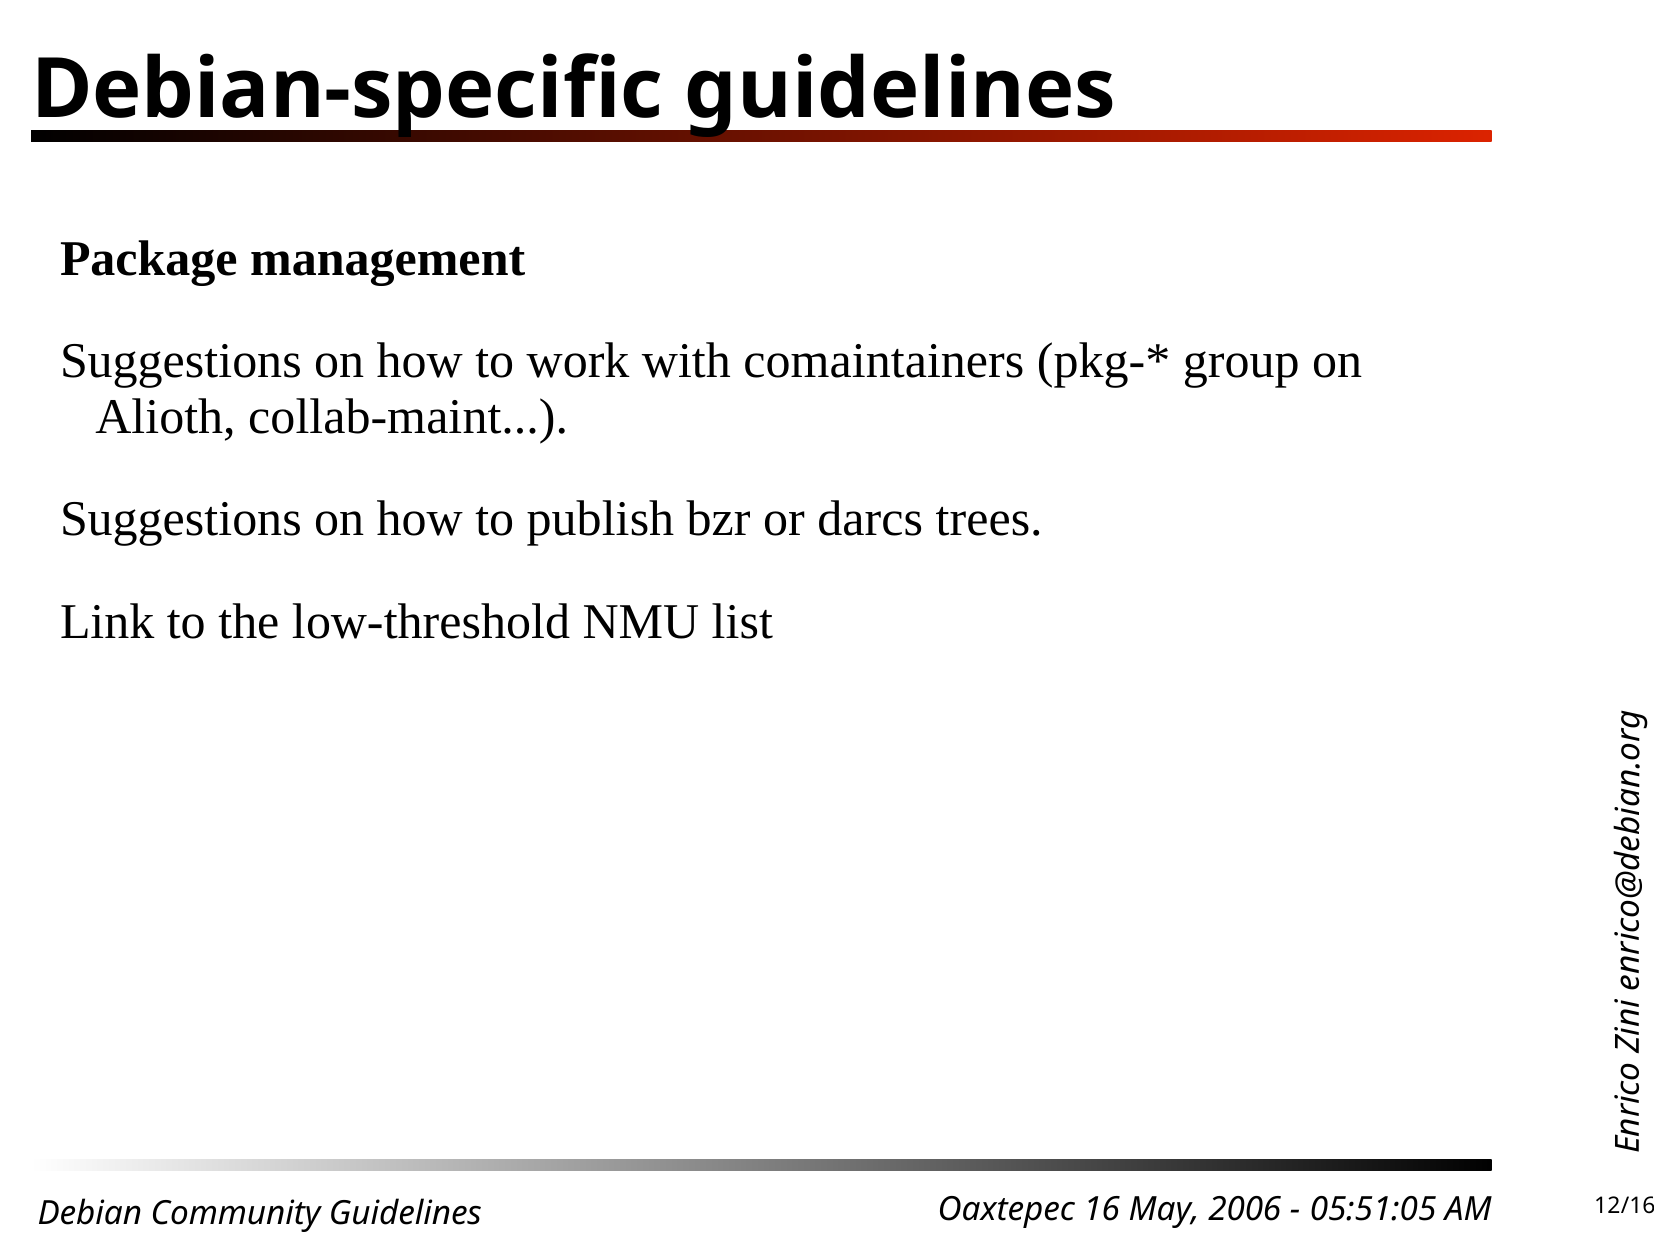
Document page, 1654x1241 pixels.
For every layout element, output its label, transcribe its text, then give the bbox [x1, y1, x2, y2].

text_box Debian-specific guidelines [31, 28, 1438, 165]
text_box Package management Suggestions on how to work with comaintainers (pkg-* group on Alioth, collab-maint...). Suggestions on how to publish bzr or darcs trees. Link to the low-threshold NMU list [60, 230, 1498, 664]
